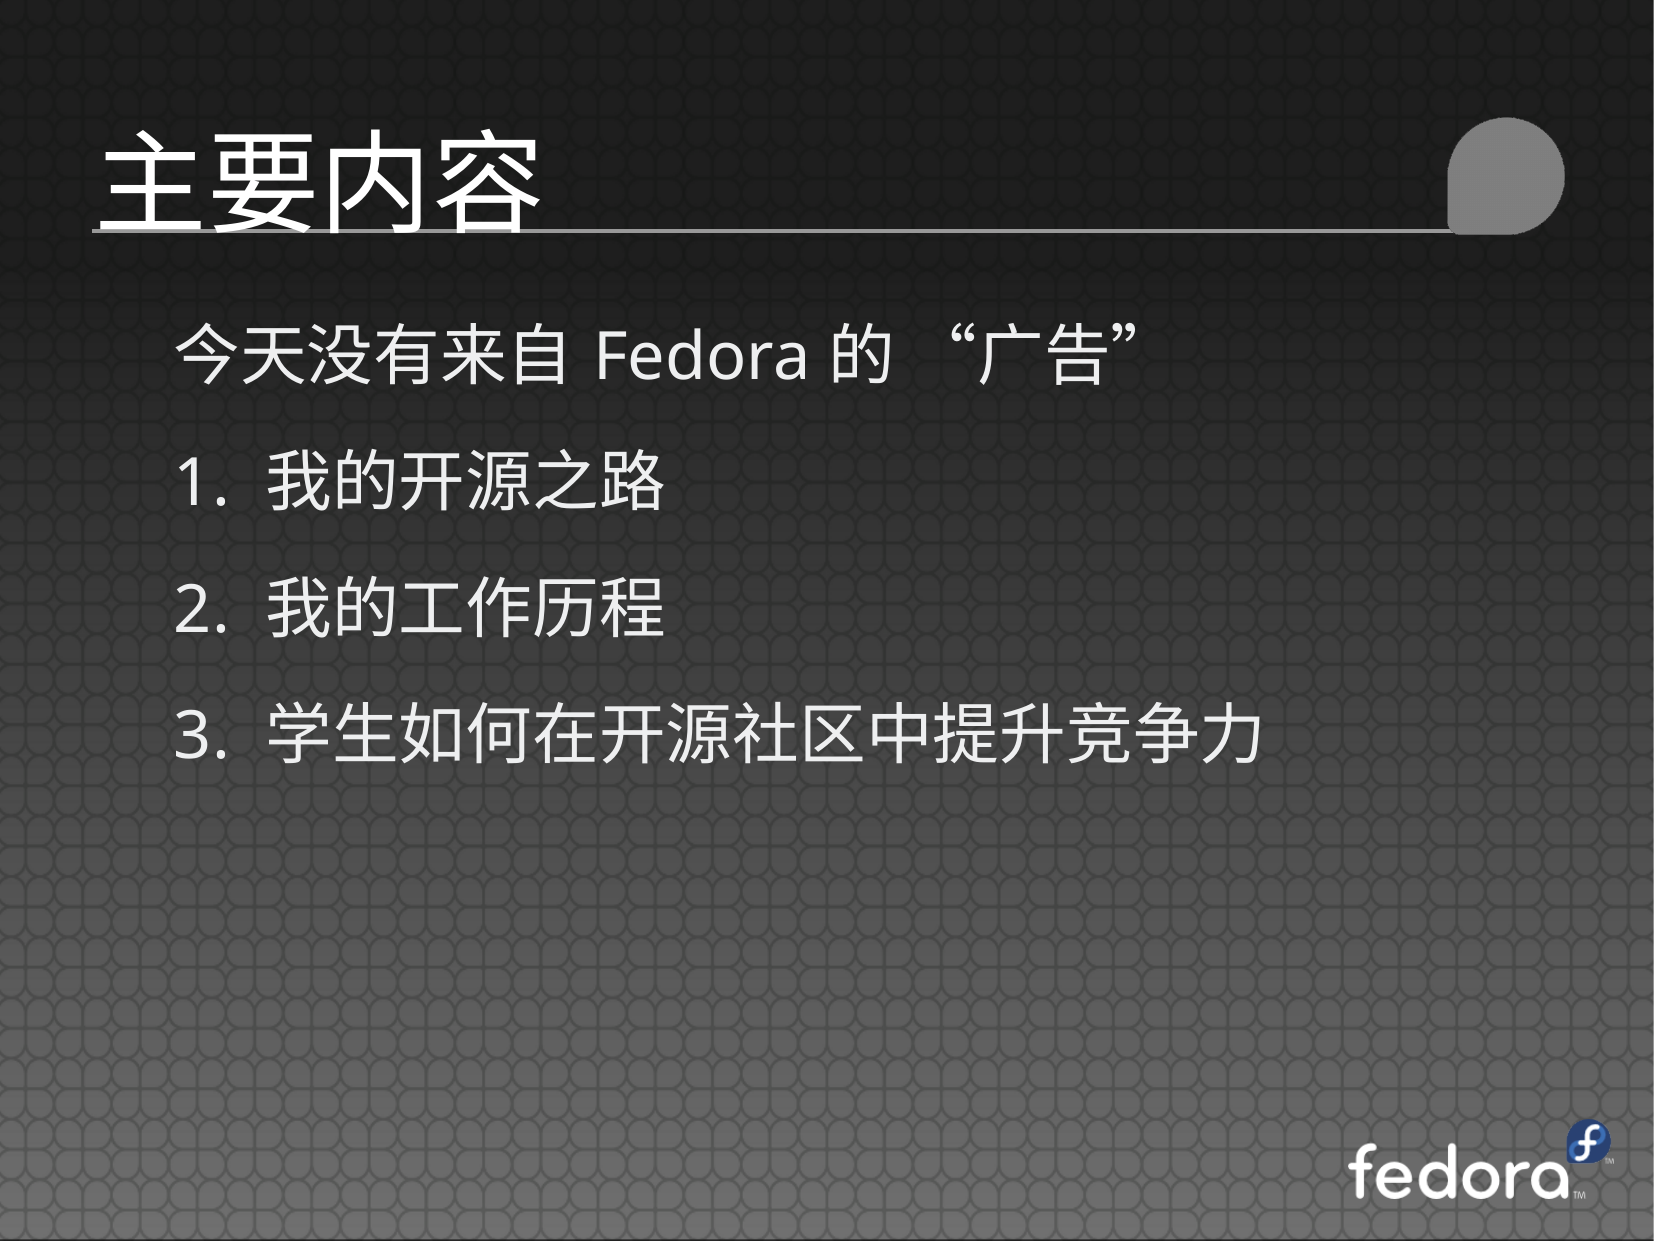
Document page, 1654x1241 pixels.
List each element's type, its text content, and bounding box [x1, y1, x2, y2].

list 今天没有来自Fedora的 “广告” 1. 我的开源之路 2. 我的工作历程 3. 学生如何在开源社区中提升竞争力 [100, 301, 1488, 887]
title 主要内容 [94, 100, 1426, 251]
picture [0, 0, 1654, 1241]
